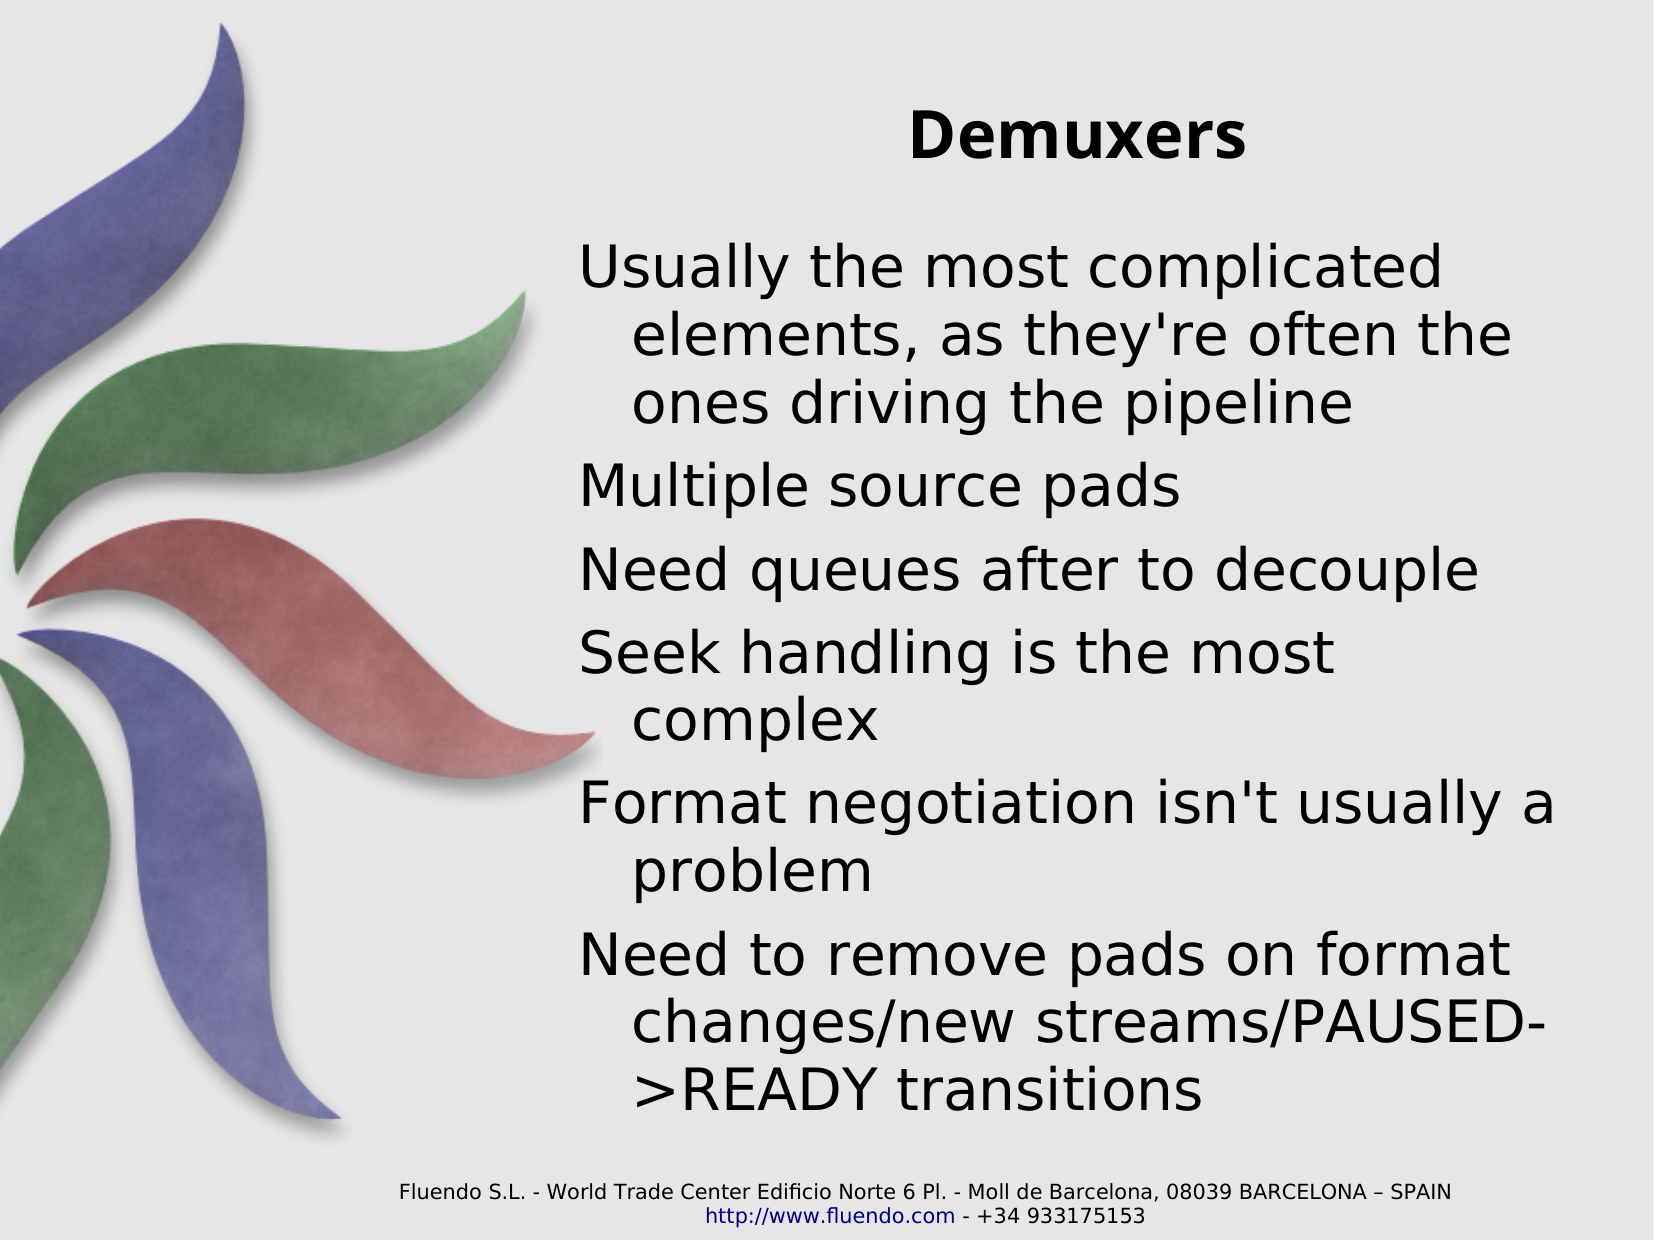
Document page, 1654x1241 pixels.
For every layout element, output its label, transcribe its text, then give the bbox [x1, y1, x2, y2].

list Usually the most complicated elements, as they're often the ones driving the pipeline Multiple source pads Need queues after to decouple Seek handling is the most complex Format negotiation isn't usually a problem Need to remove pads on format changes/new streams/PAUSED->READY transitions [561, 234, 1595, 1125]
picture [597, 1189, 602, 1198]
picture [0, 1, 602, 1241]
title Demuxers [561, 59, 1595, 207]
